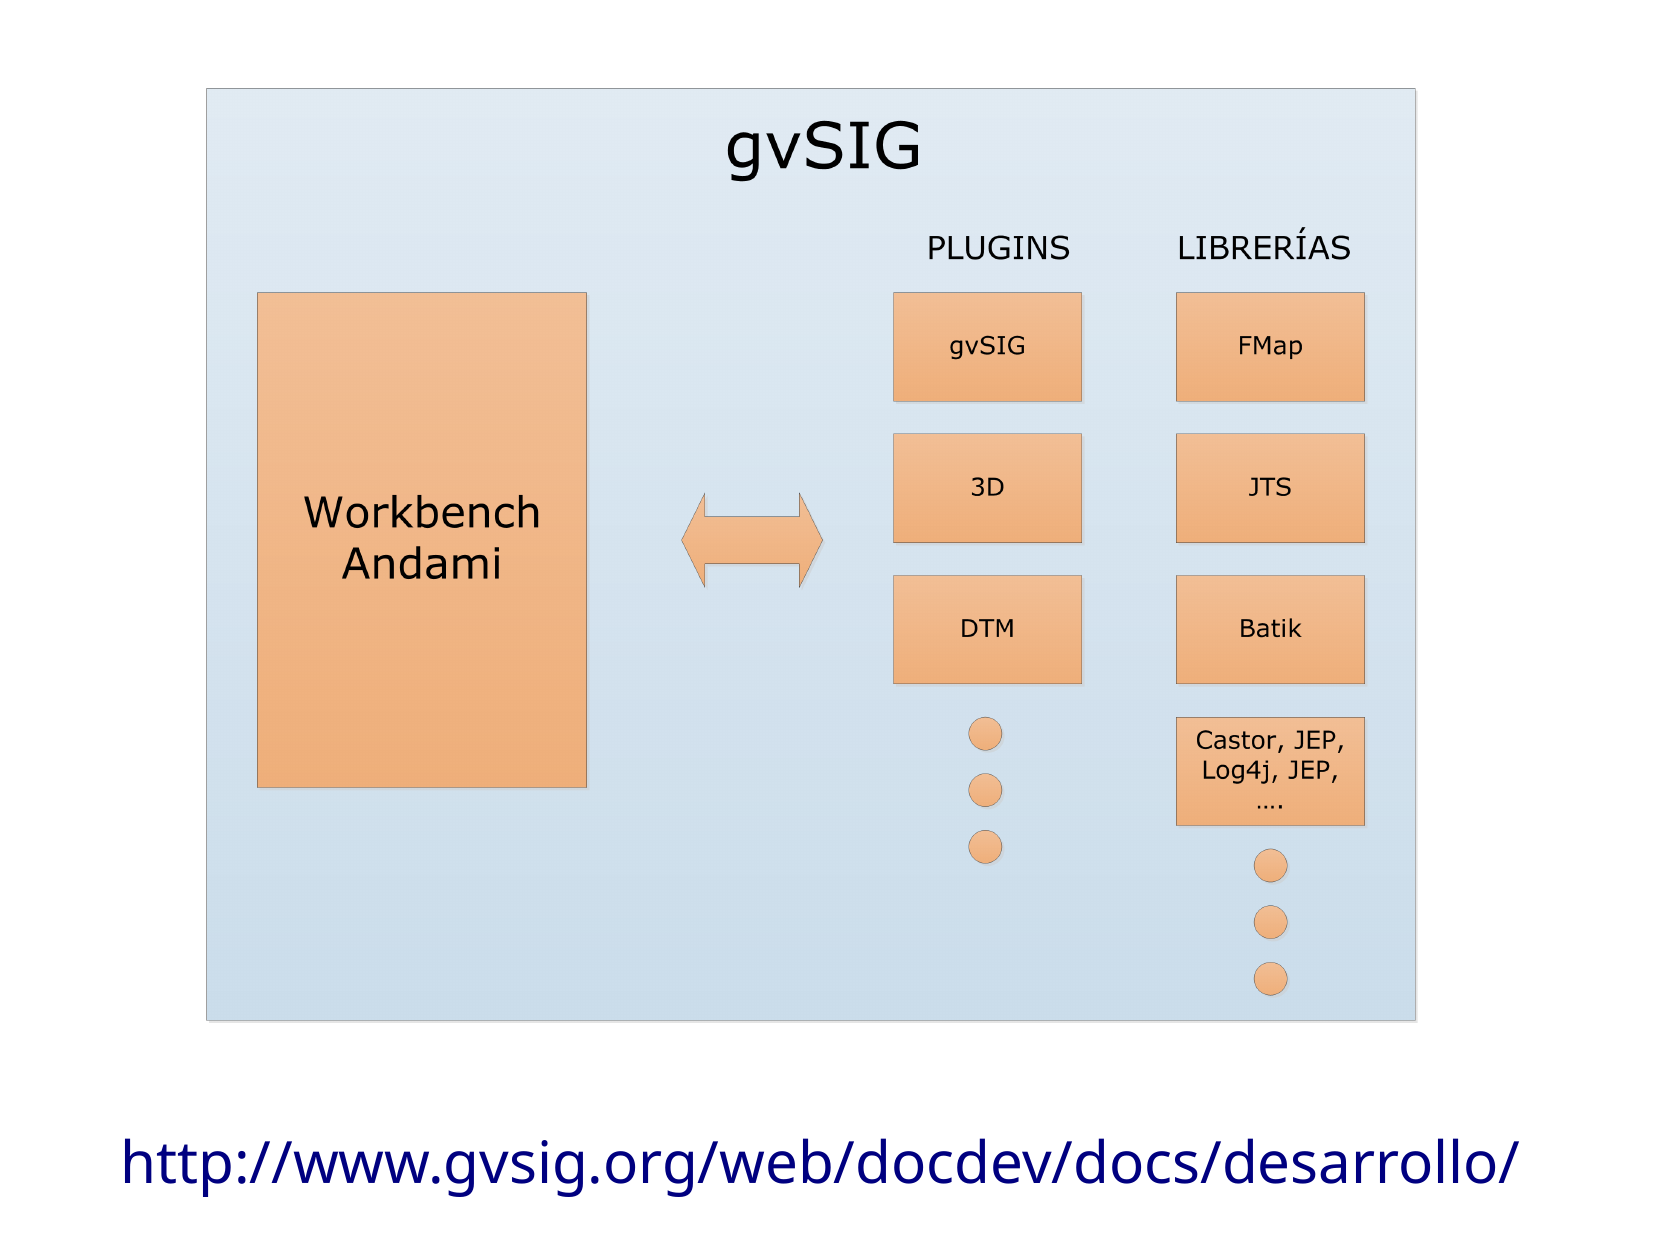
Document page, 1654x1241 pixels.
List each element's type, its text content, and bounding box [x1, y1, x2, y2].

text_box http://www.gvsig.org/web/docdev/docs/desarrollo/ [88, 1113, 1536, 1211]
picture [206, 88, 1418, 1023]
